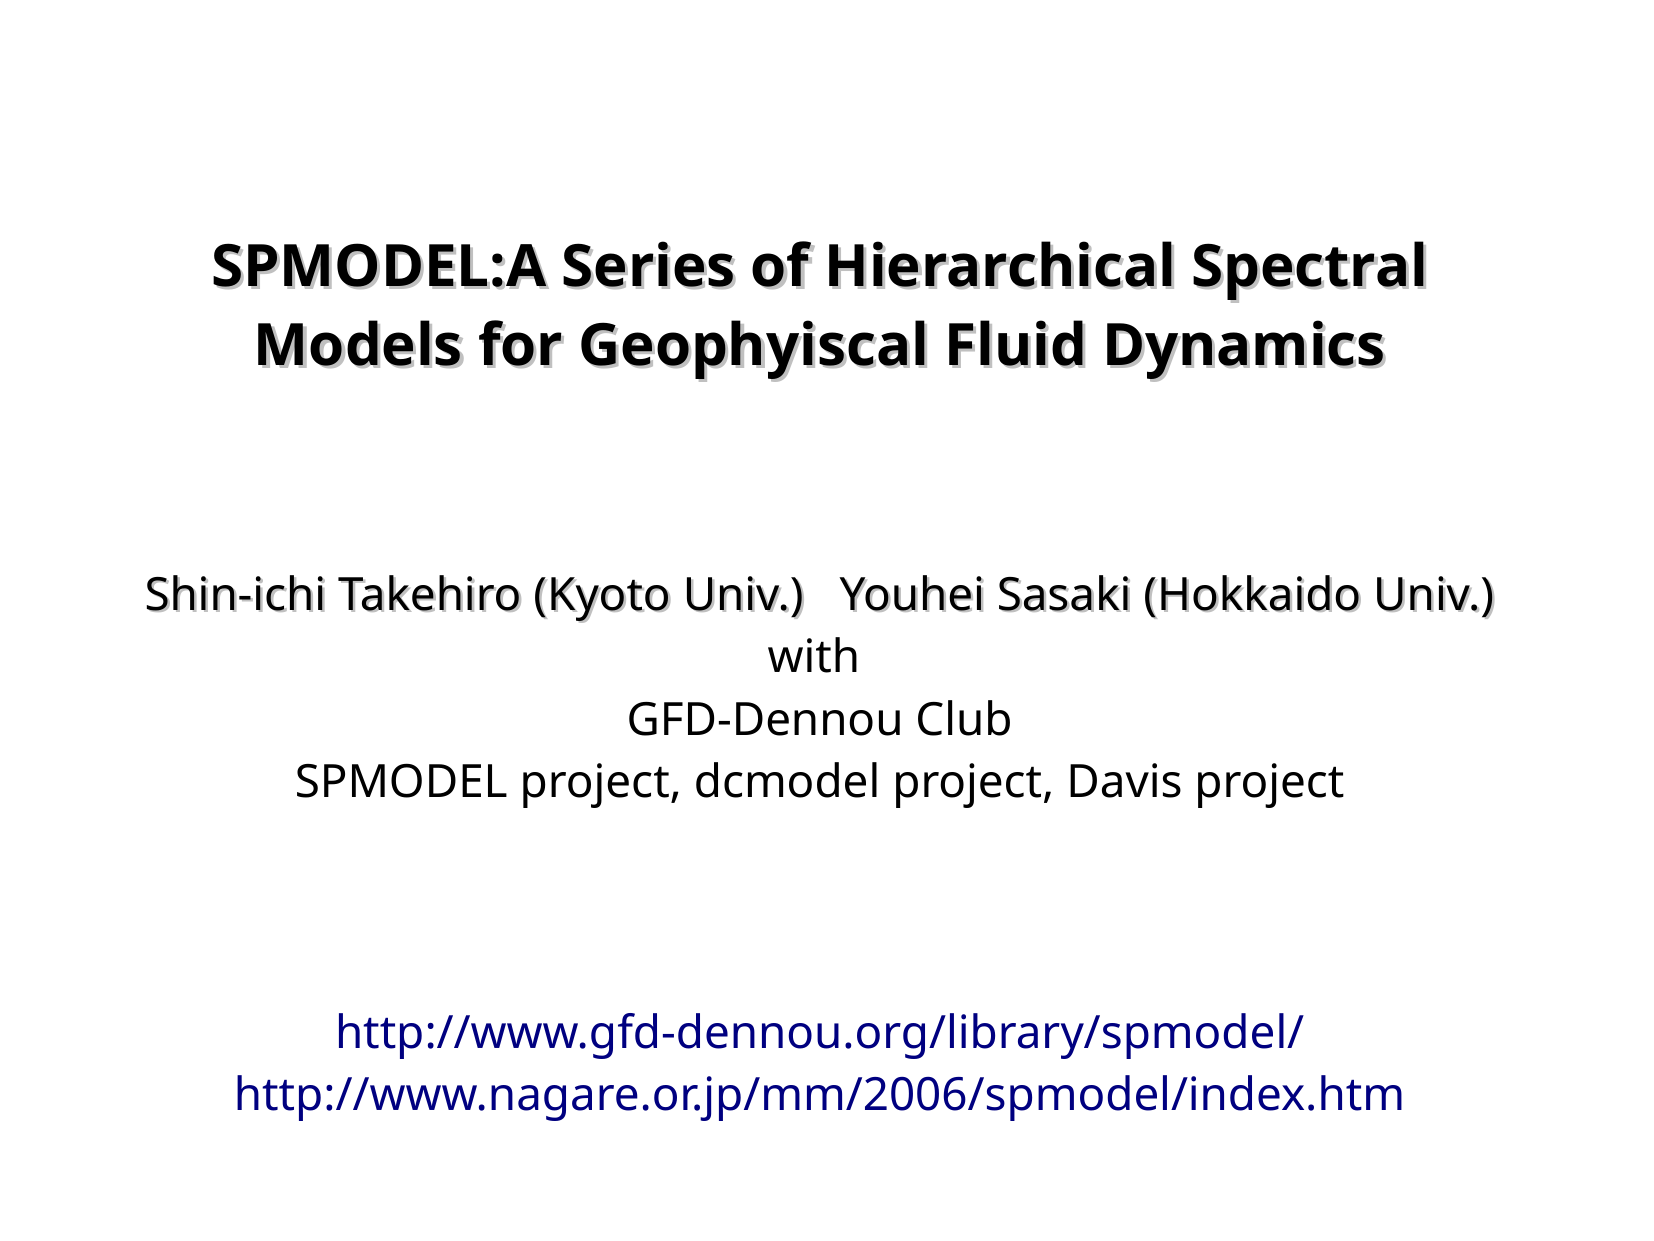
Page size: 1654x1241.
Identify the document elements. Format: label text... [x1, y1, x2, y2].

text_box SPMODEL:A Series of Hierarchical Spectral Models for Geophyiscal Fluid Dynamics Shin-ichi Takehiro (Kyoto Univ.) Youhei Sasaki (Hokkaido Univ.) with GFD-Dennou Club SPMODEL project, dcmodel project, Davis project http://www.gfd-dennou.org/library/spmodel/ http://www.nagare.or.jp/mm/2006/spmodel/index.htm [96, 216, 1544, 1015]
